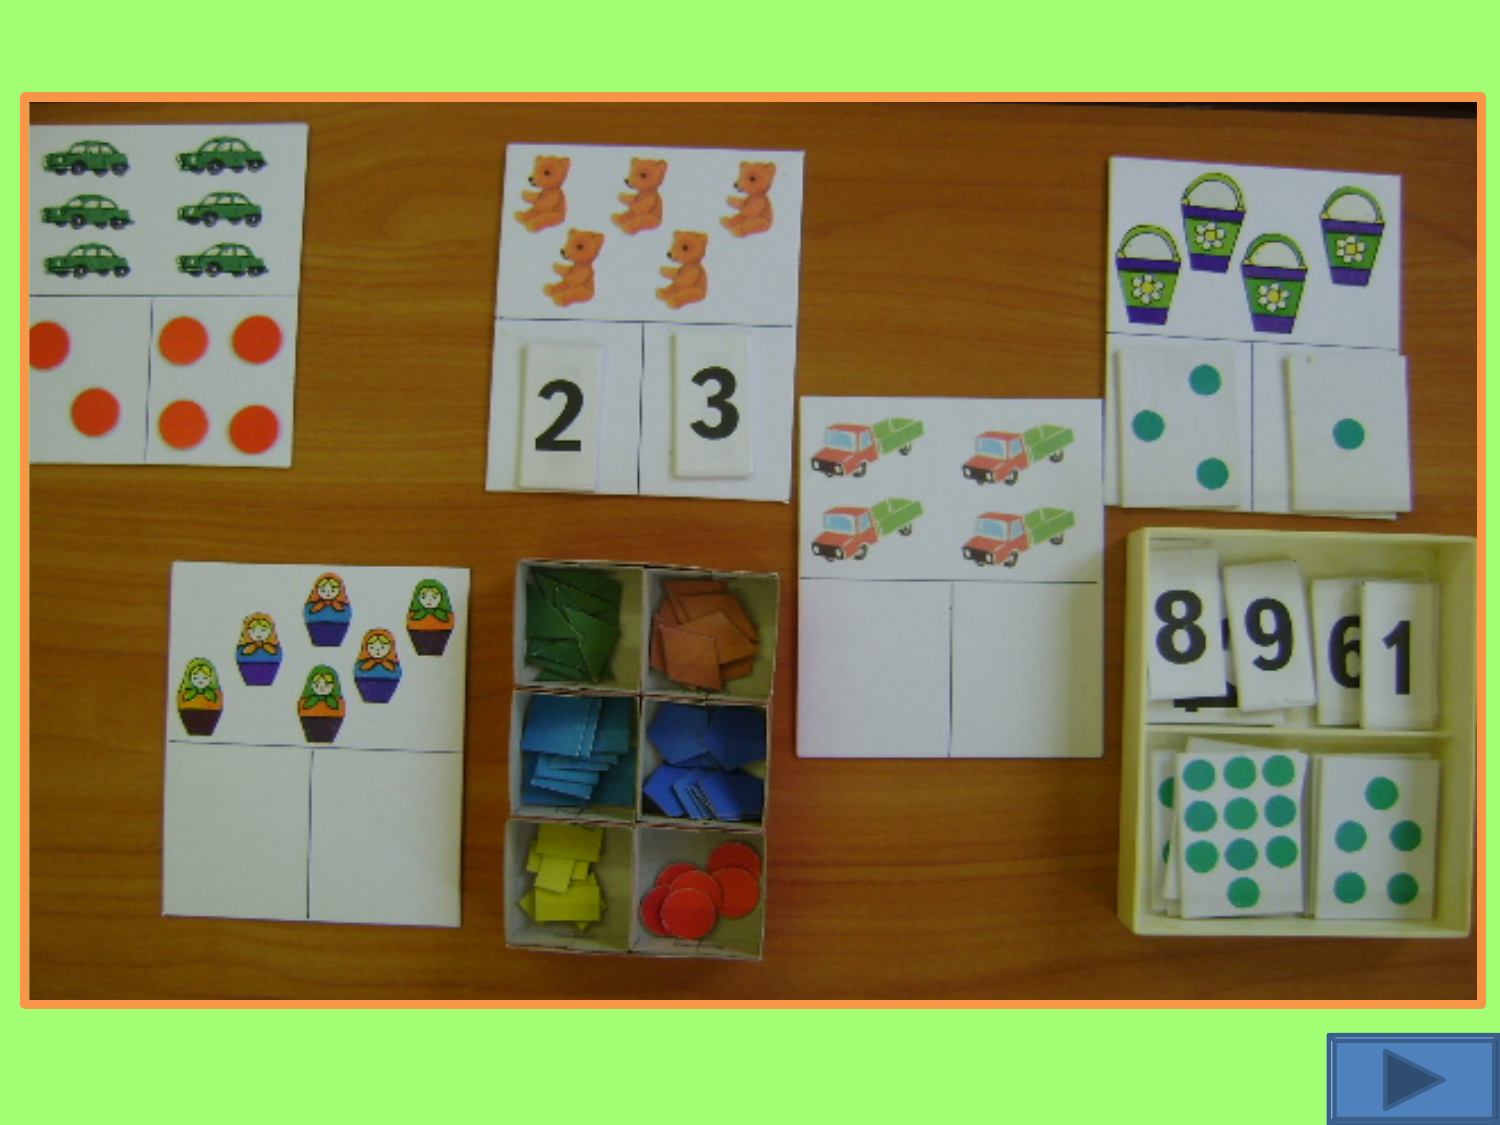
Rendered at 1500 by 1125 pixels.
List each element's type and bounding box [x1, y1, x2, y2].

picture [29, 101, 1478, 1000]
text_box [1330, 1034, 1500, 1125]
